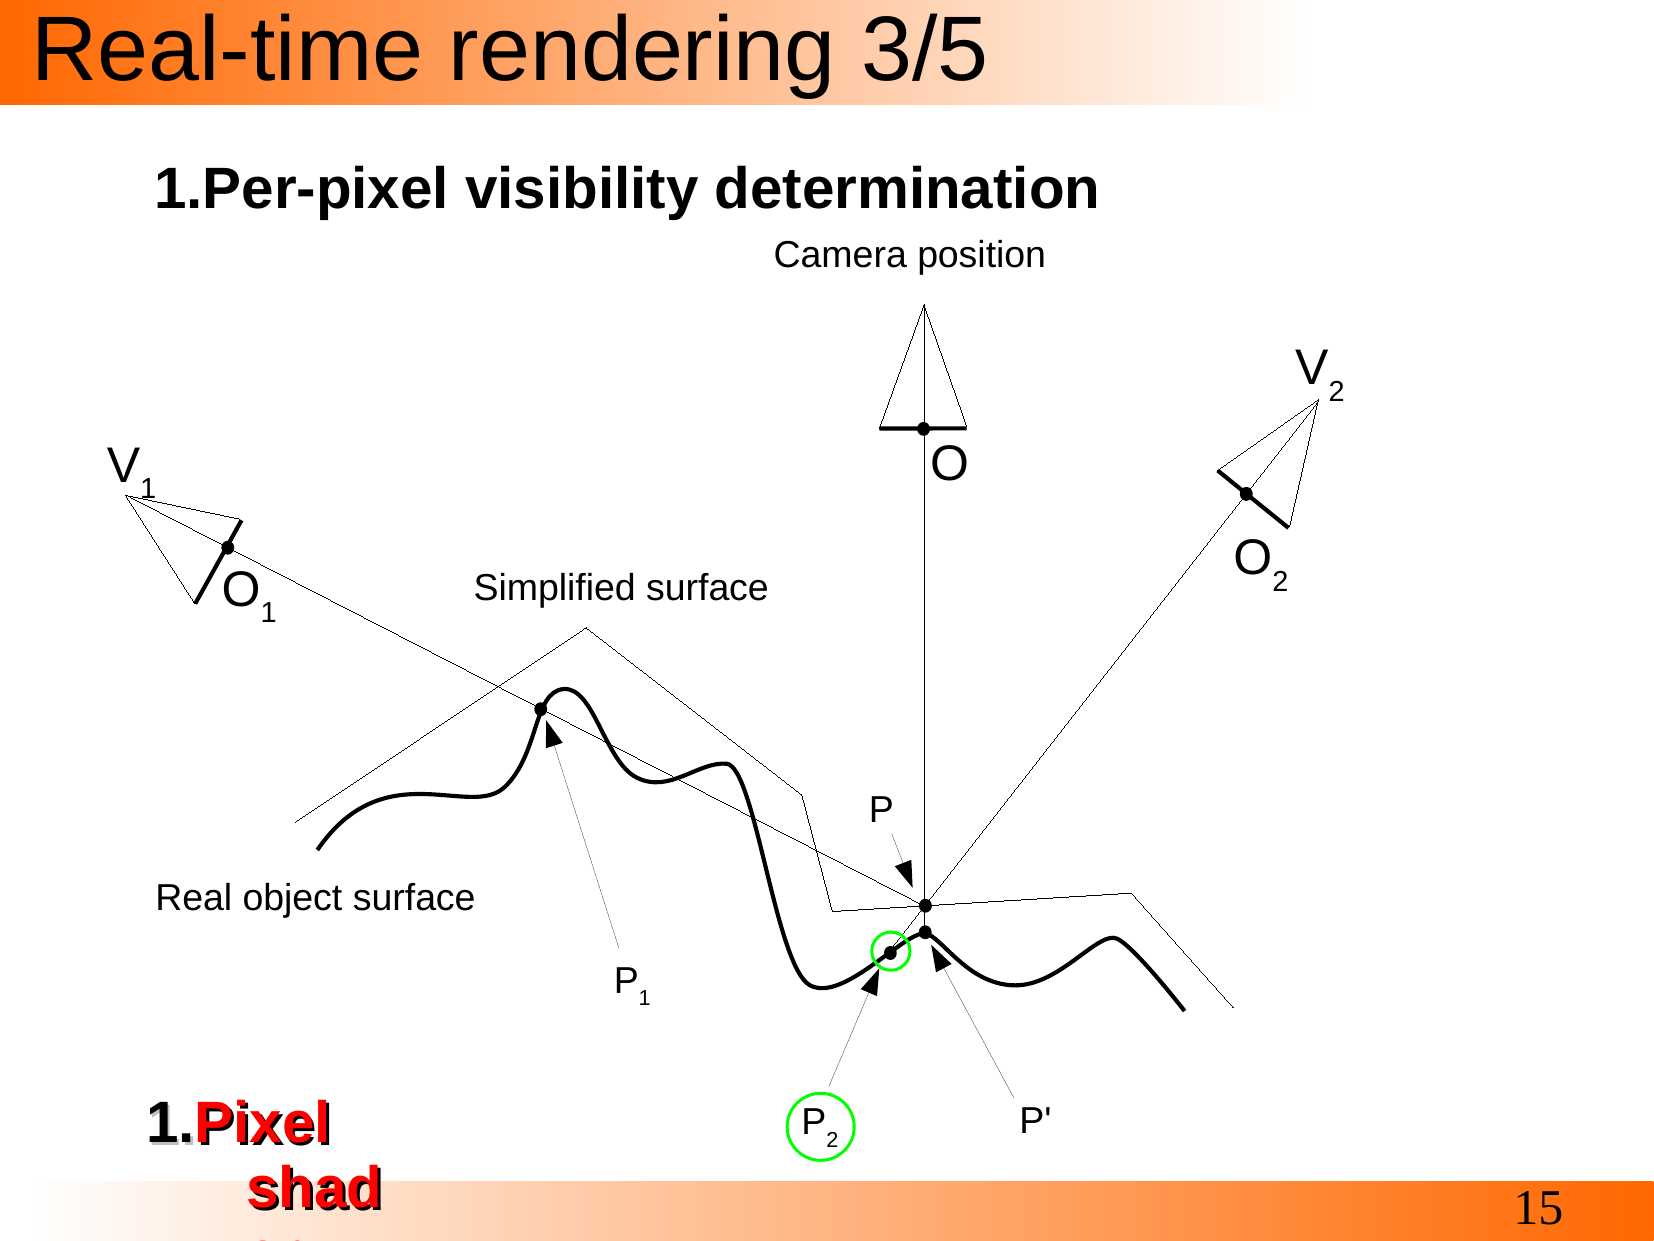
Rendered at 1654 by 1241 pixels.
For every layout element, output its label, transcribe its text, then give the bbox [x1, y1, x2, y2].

text_box V2 [1295, 339, 1360, 408]
title Real-time rendering 3/5 [31, 0, 1423, 101]
text_box [925, 901, 930, 911]
text_box O2 [1233, 529, 1319, 598]
text_box Per-pixel visibility determination [41, 155, 1600, 221]
text_box P [868, 788, 897, 833]
text_box P1 [613, 959, 700, 1019]
text_box [223, 543, 232, 553]
text_box Camera position [773, 233, 1091, 278]
text_box P' [1019, 1099, 1105, 1160]
text_box O [930, 435, 1016, 495]
text_box [1242, 489, 1251, 499]
text_box [921, 927, 930, 937]
text_box Pixel shader [33, 1089, 396, 1155]
text_box Simplified surface [473, 565, 816, 650]
text_box [536, 704, 545, 714]
text_box Real object surface [155, 876, 542, 927]
text_box [919, 424, 928, 434]
text_box P2 [801, 1100, 852, 1154]
text_box P2 [844, 1100, 875, 1154]
text_box O1 [221, 561, 308, 629]
text_box V1 [106, 437, 183, 505]
text_box [886, 948, 895, 958]
